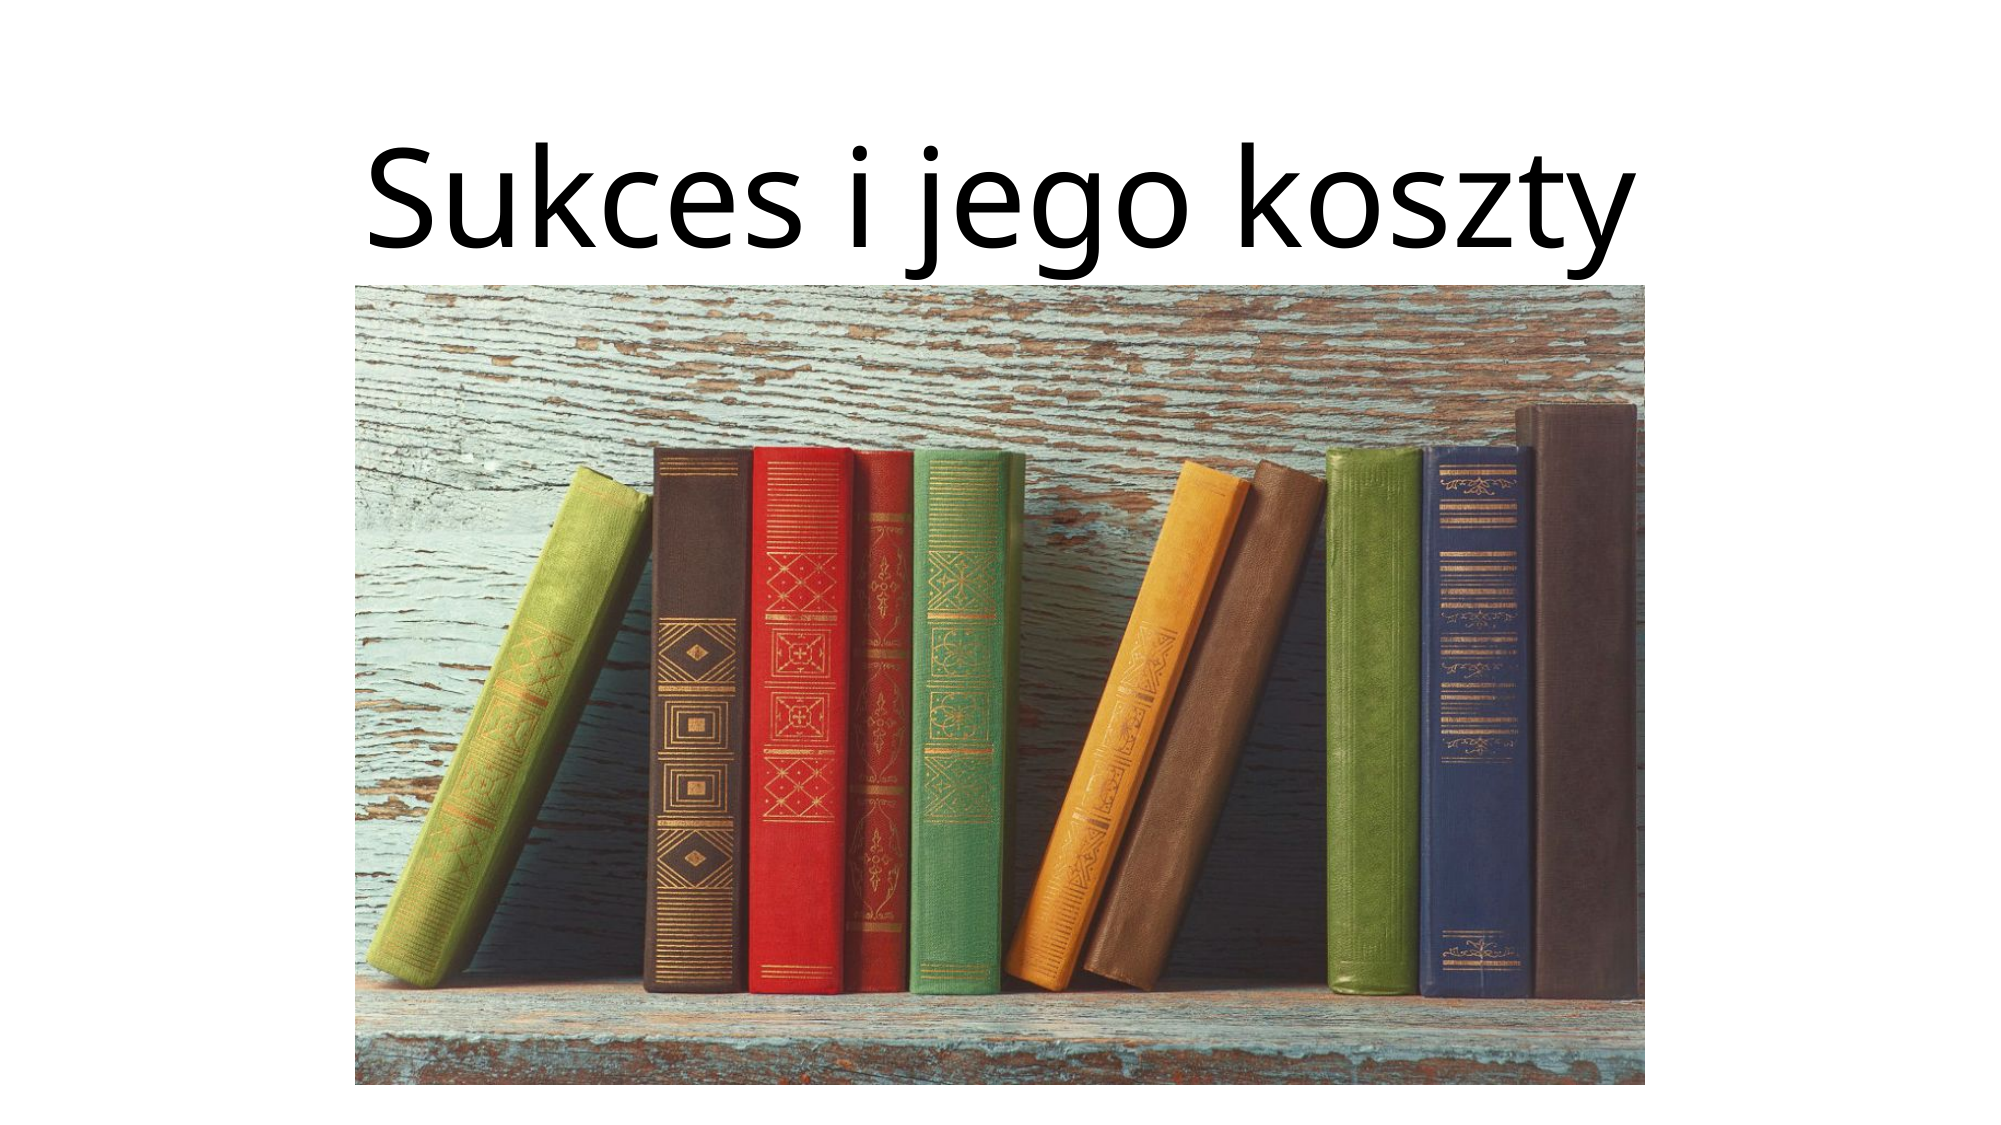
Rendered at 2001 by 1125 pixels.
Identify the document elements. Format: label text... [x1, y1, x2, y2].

picture [355, 286, 1645, 1086]
title Sukces i jego koszty [0, 0, 2000, 285]
